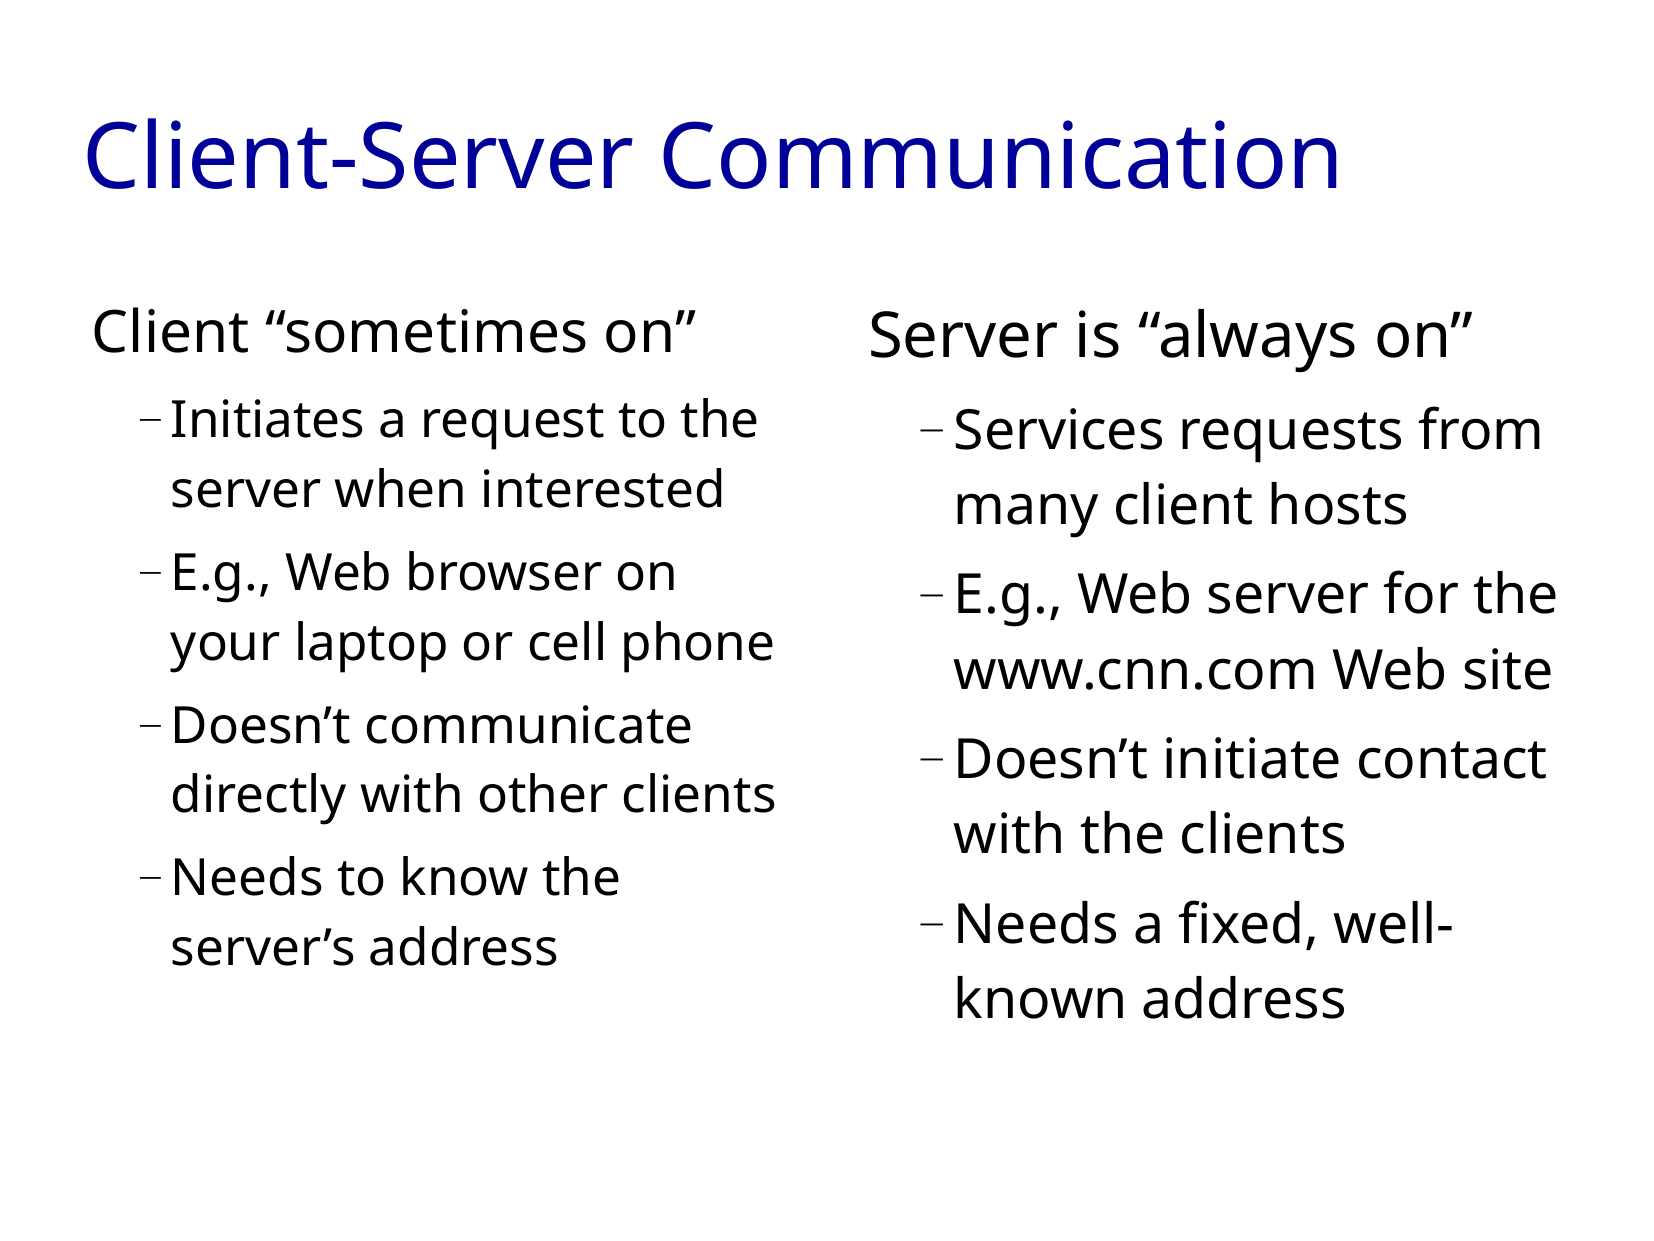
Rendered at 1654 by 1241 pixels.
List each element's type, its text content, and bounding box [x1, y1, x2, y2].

title Client-Server Communication [82, 49, 1571, 257]
list Client “sometimes on” Initiates a request to the server when interested E.g., Web browser on your laptop or cell phone Doesn’t communicate directly with other clients Needs to know the server’s address [60, 290, 798, 1096]
list Server is “always on” Services requests from many client hosts E.g., Web server for the www.cnn.com Web site Doesn’t initiate contact with the clients Needs a fixed, well-known address [834, 290, 1572, 1096]
